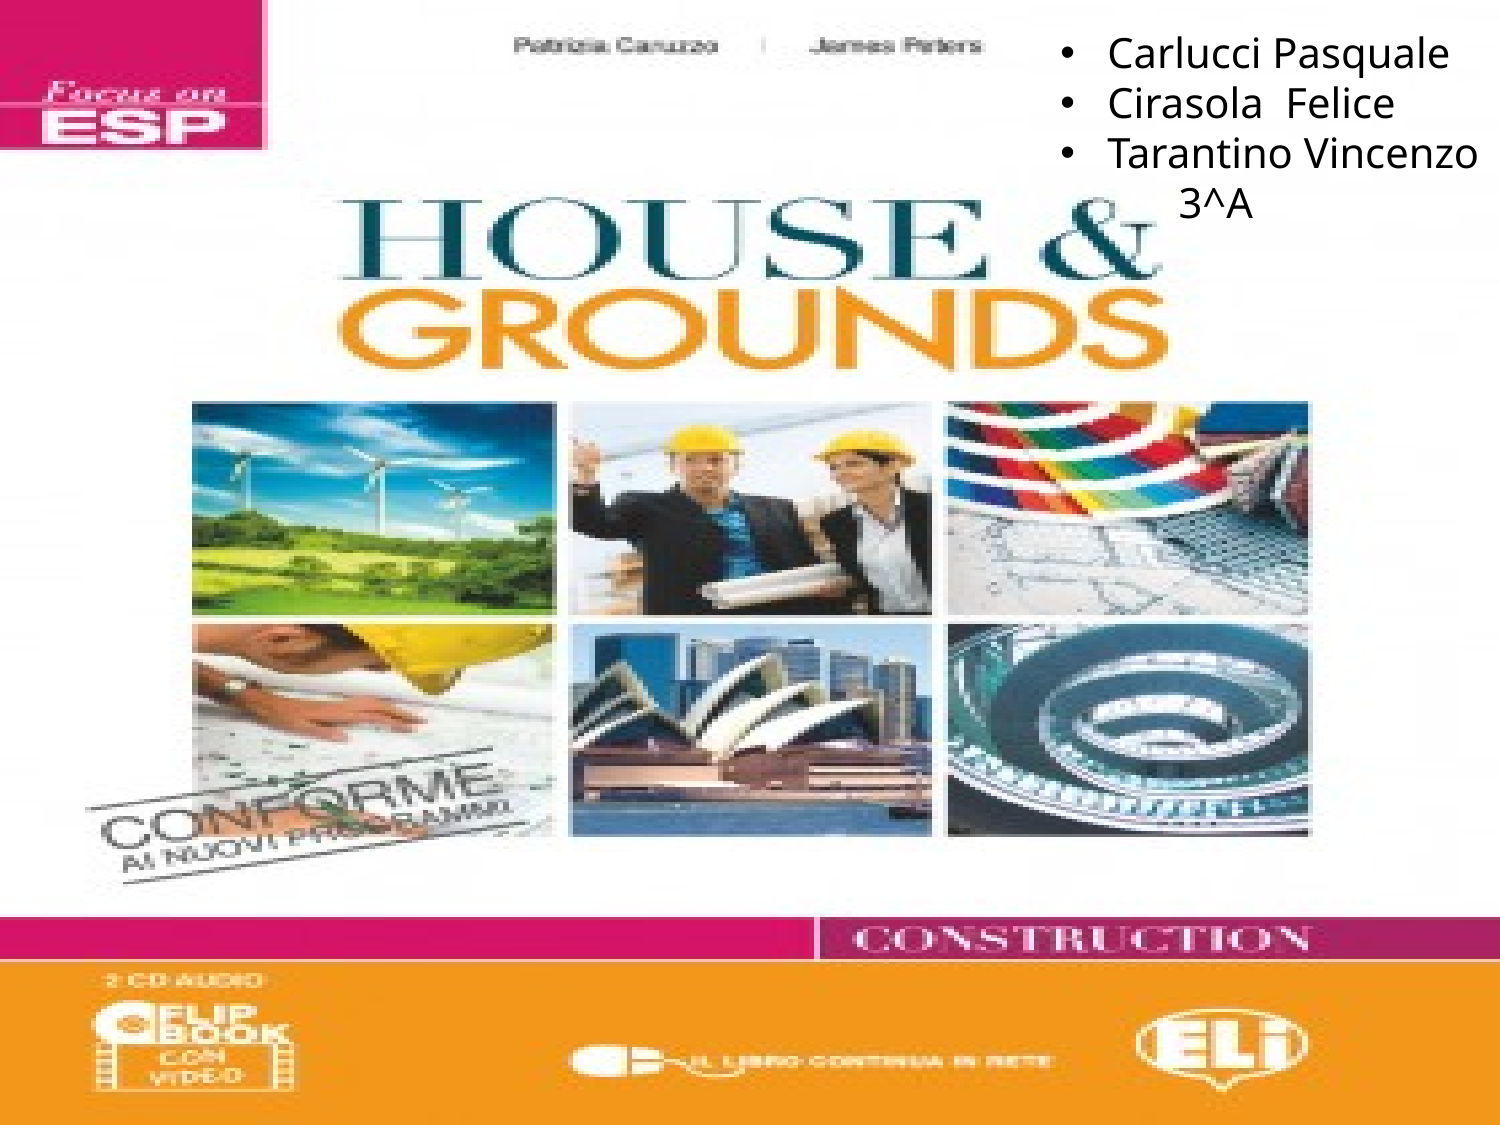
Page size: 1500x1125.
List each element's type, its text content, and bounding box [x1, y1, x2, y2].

picture [0, 0, 1500, 1125]
text_box Carlucci Pasquale Cirasola Felice Tarantino Vincenzo 3^A [1045, 19, 1500, 237]
